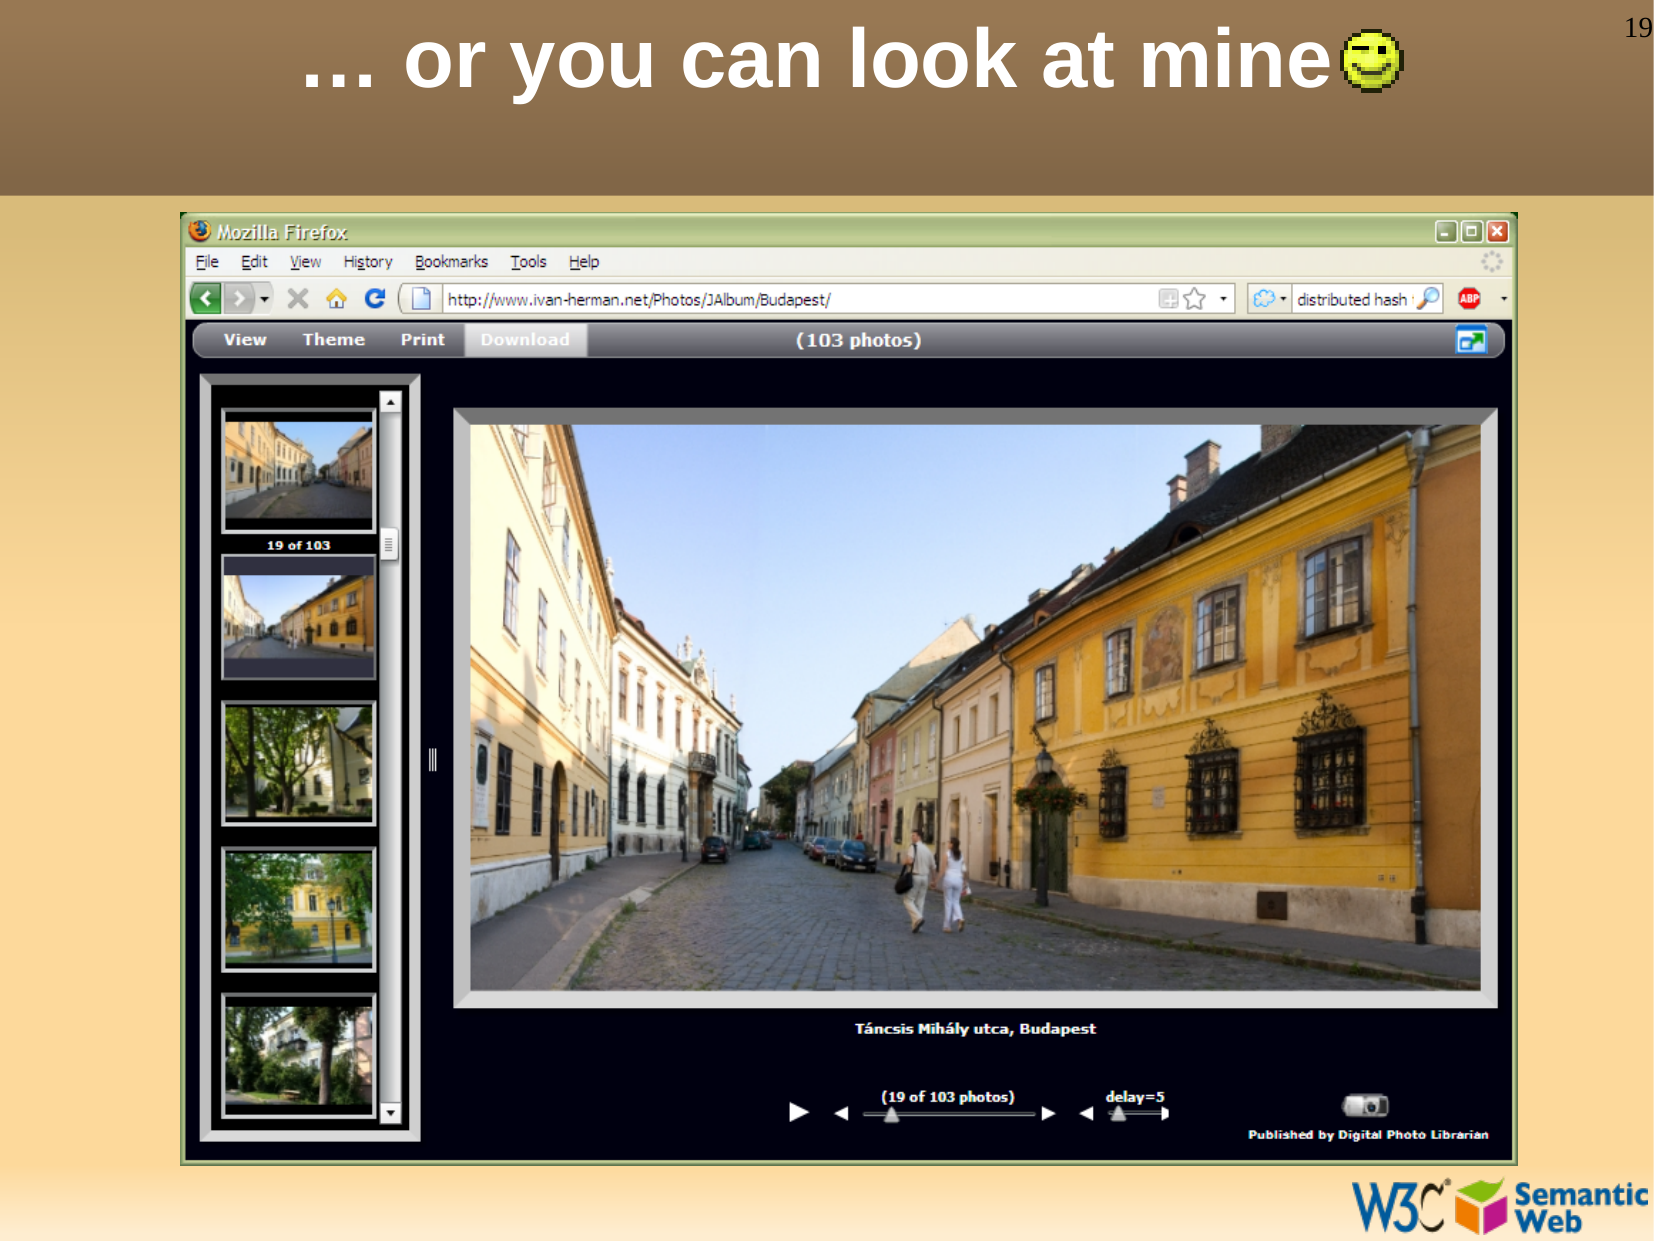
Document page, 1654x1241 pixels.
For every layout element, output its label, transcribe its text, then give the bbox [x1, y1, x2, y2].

title … or you can look at mine [0, 0, 1654, 119]
picture [1340, 29, 1404, 93]
picture [0, 119, 1654, 1241]
